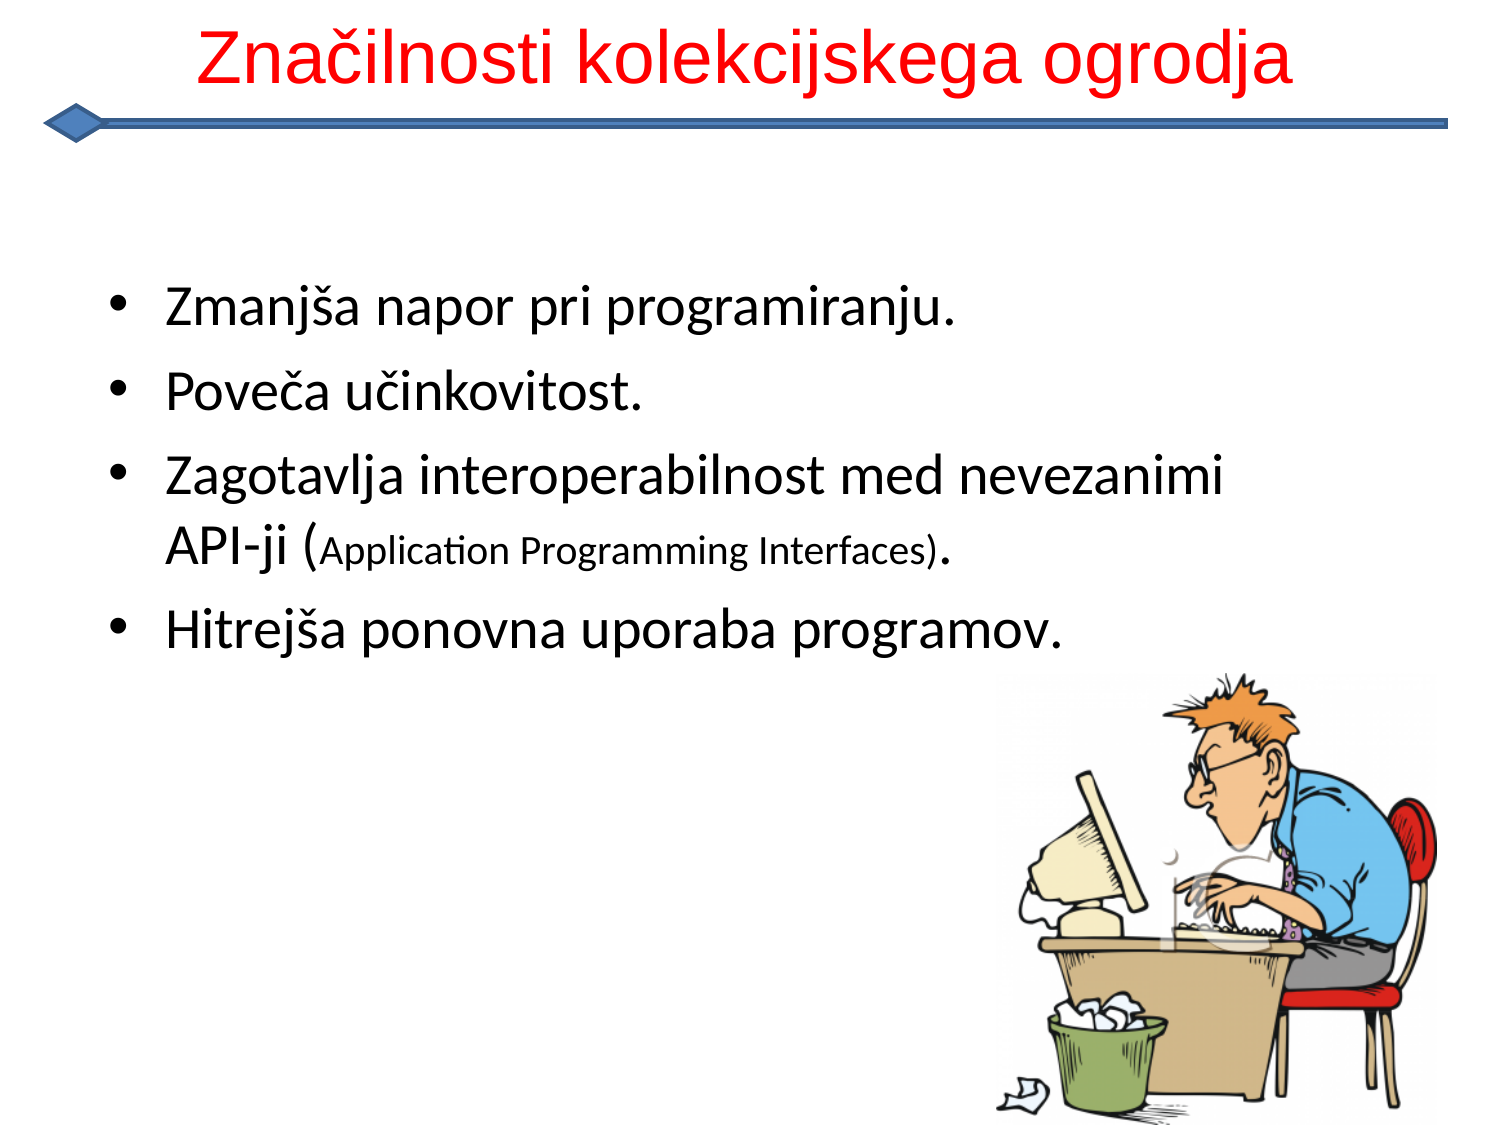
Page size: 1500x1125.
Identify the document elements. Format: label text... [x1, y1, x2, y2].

list Zmanjša napor pri programiranju. Poveča učinkovitost. Zagotavlja interoperabilnost med nevezanimi API-ji (Application Programming Interfaces). Hitrejša ponovna uporaba programov. [93, 175, 1313, 739]
picture [996, 673, 1437, 1125]
title Značilnosti kolekcijskega ogrodja [70, 0, 1421, 108]
